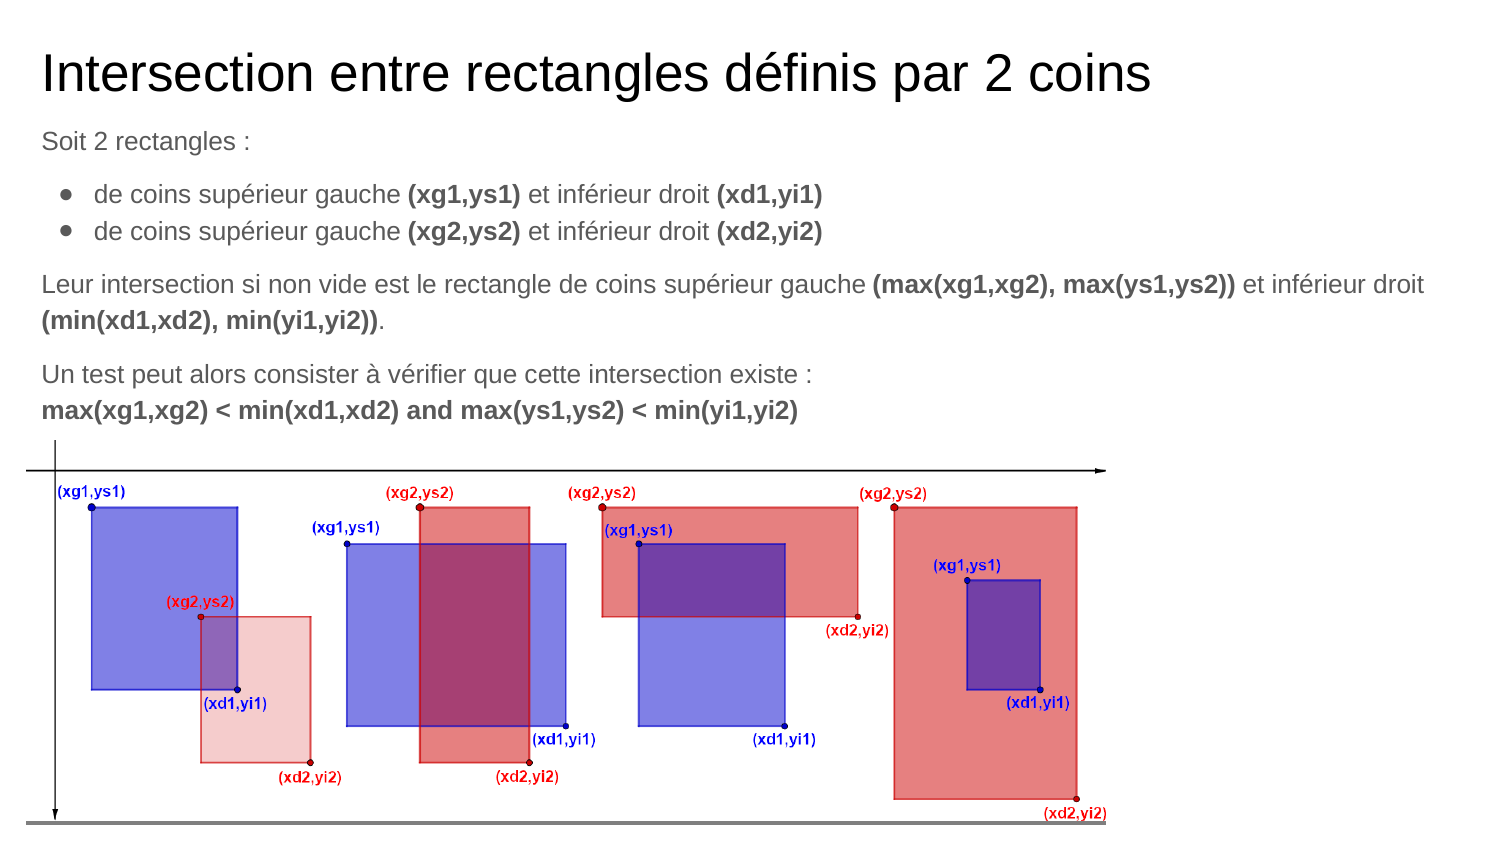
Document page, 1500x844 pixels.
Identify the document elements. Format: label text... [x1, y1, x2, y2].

title Intersection entre rectangles définis par 2 coins [26, 23, 1424, 104]
list Soit 2 rectangles : de coins supérieur gauche (xg1,ys1) et inférieur droit (xd1,yi1) de coins supérieur gauche (xg2,ys2) et inférieur droit (xd2,yi2) Leur intersection si non vide est le rectangle de coins supérieur gauche (max(xg1,xg2), max(ys1,ys2)) et inférieur droit (min(xd1,xd2), min(yi1,yi2)). Un test peut alors consister à vérifier que cette intersection existe : max(xg1,xg2) < min(xd1,xd2) and max(ys1,ys2) < min(yi1,yi2) [26, 104, 1473, 441]
picture [26, 440, 1106, 821]
